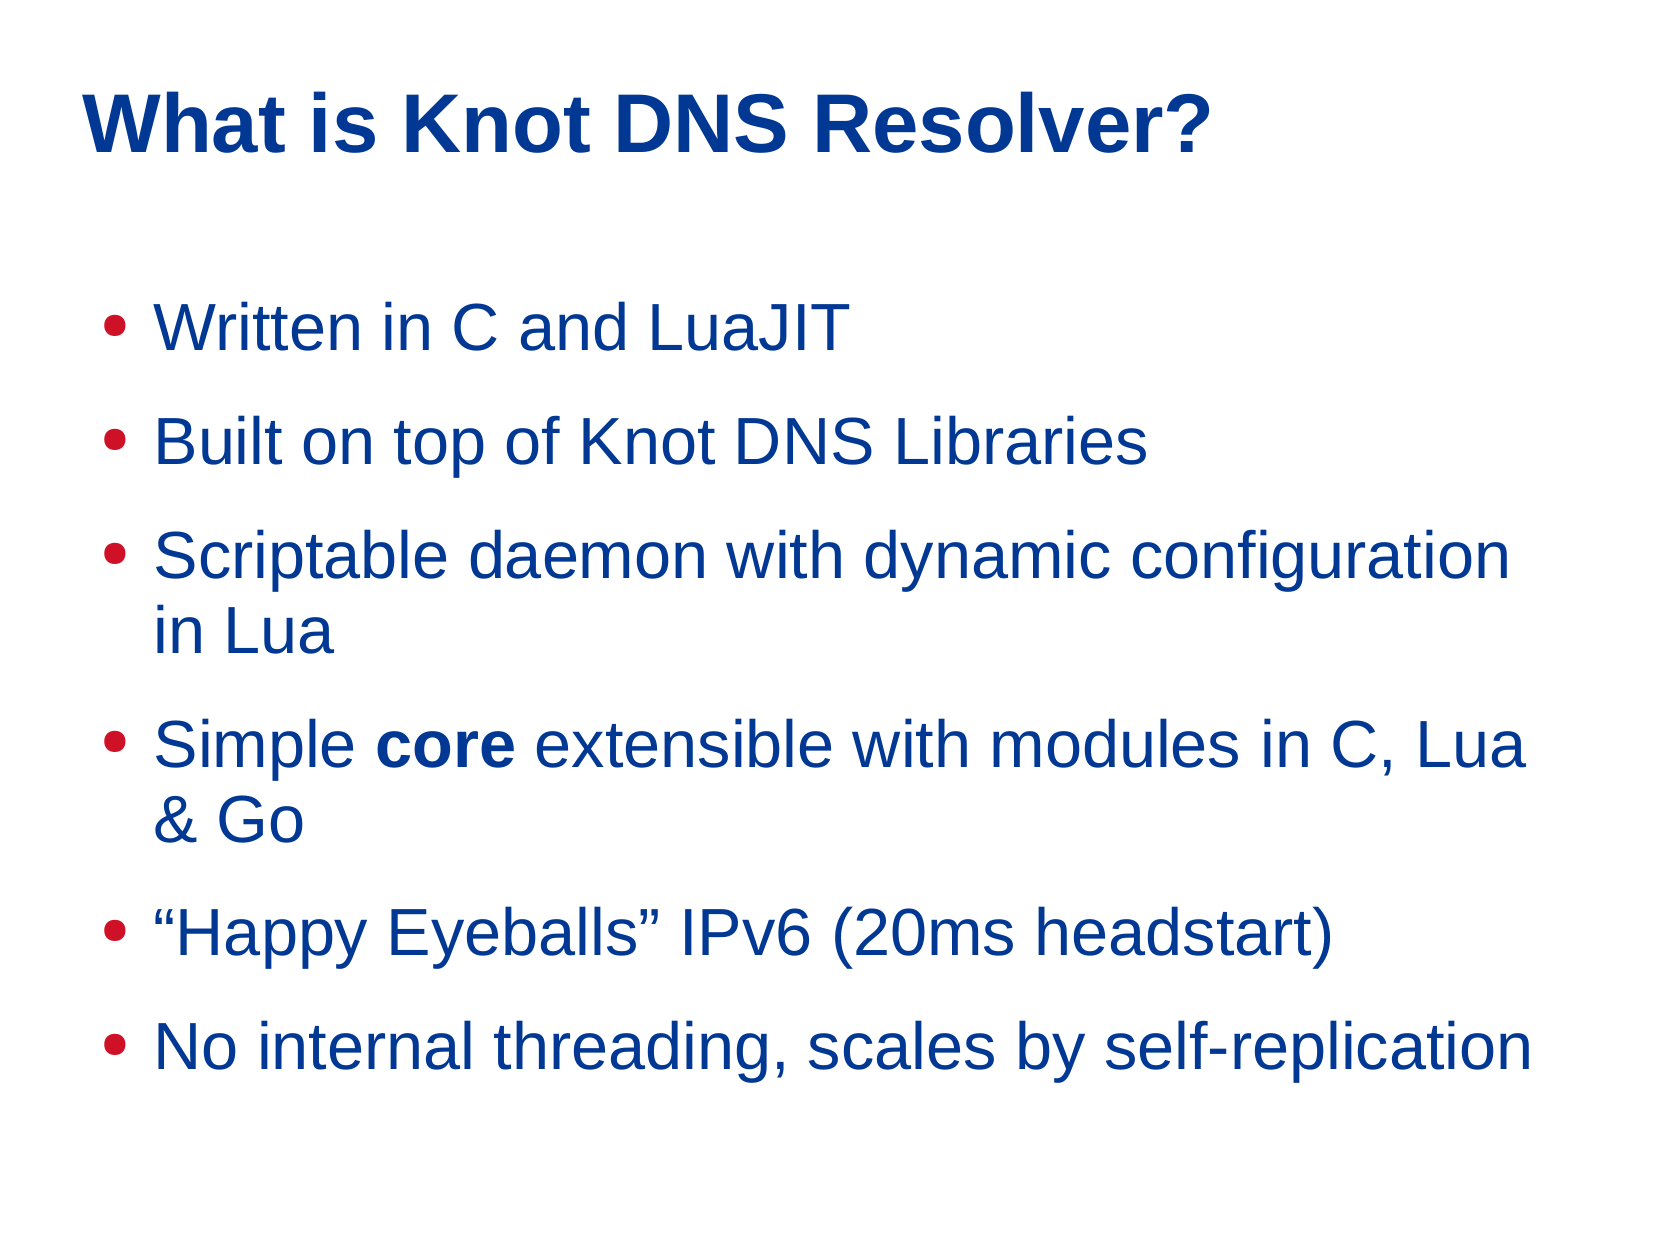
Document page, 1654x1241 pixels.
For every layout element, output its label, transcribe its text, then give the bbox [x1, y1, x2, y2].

title What is Knot DNS Resolver? [82, 70, 1571, 178]
list Written in C and LuaJIT Built on top of Knot DNS Libraries Scriptable daemon with dynamic configuration in Lua Simple core extensible with modules in C, Lua & Go “Happy Eyeballs” IPv6 (20ms headstart) No internal threading, scales by self-replication [82, 290, 1571, 1109]
